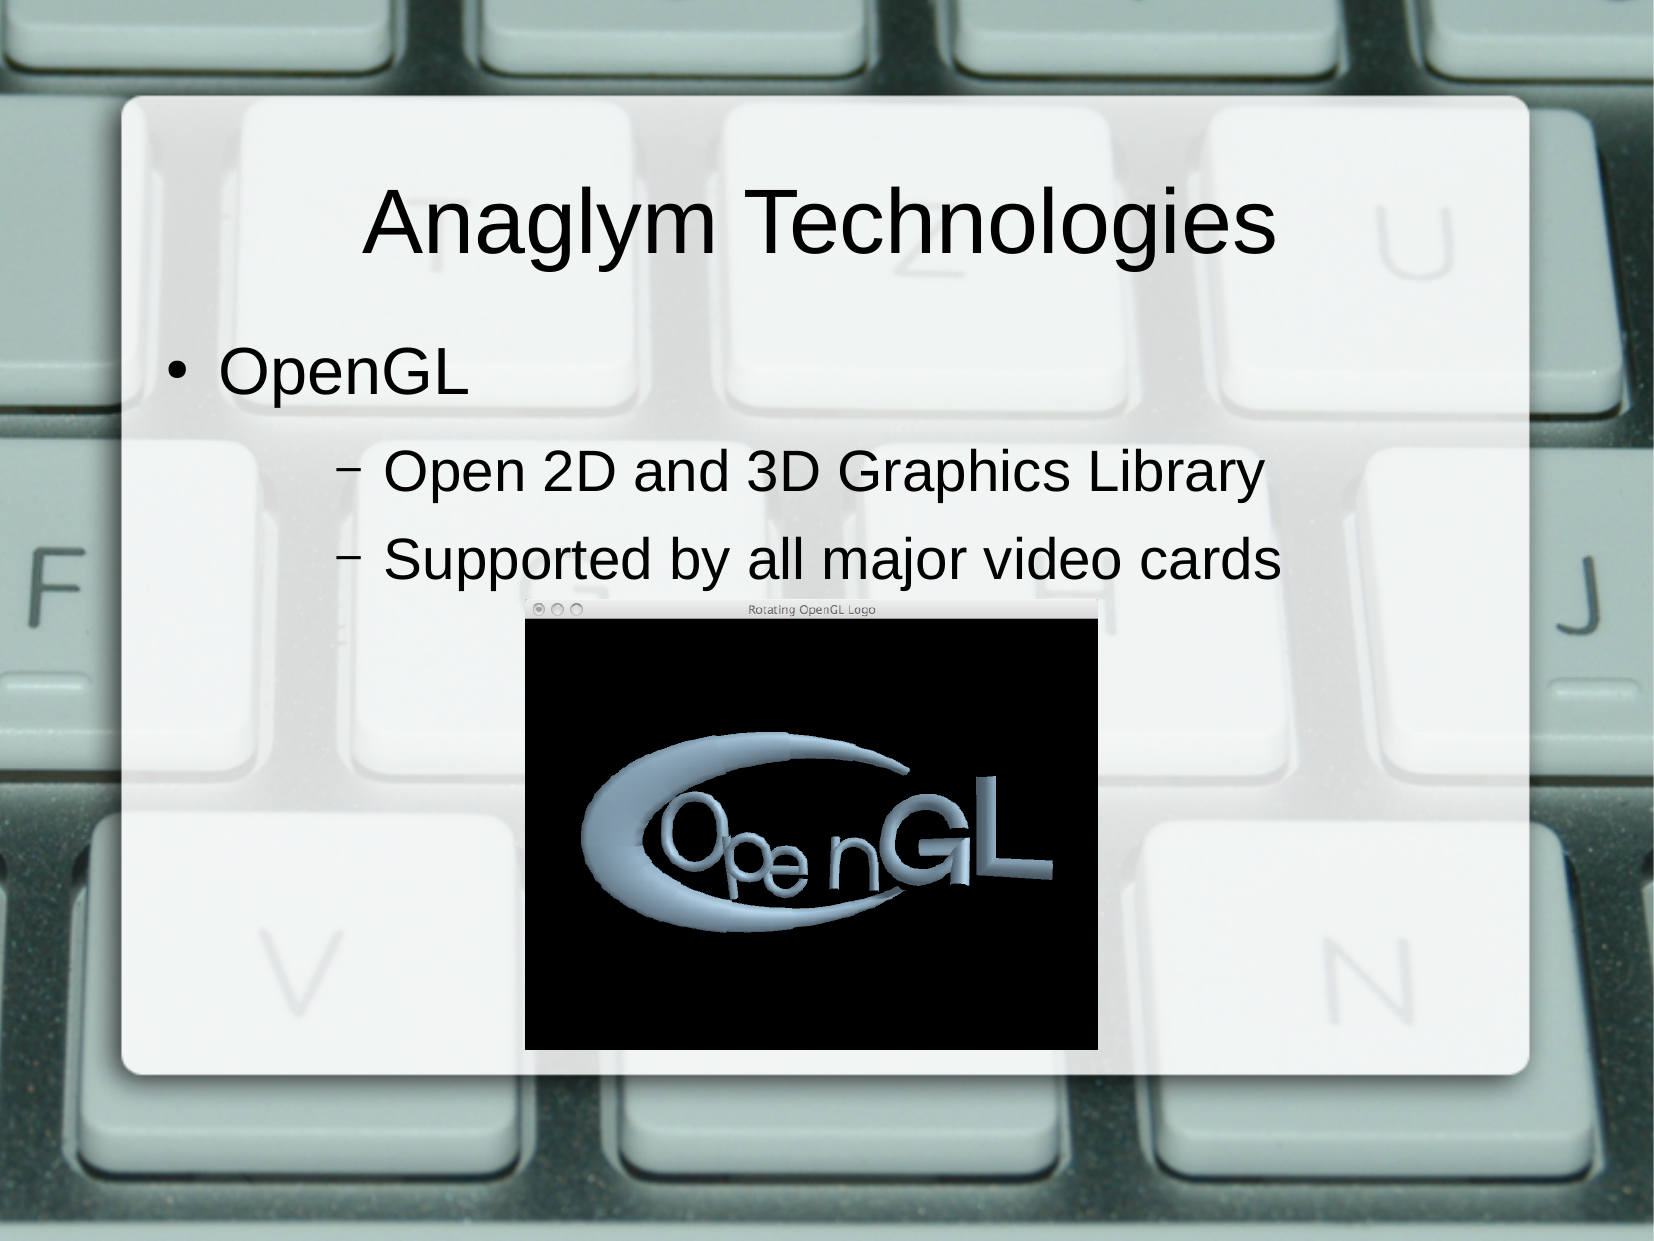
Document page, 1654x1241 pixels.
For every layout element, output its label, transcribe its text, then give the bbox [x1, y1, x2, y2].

title Anaglym Technologies [135, 117, 1506, 325]
picture [0, 0, 1654, 1241]
list OpenGL Open 2D and 3D Graphics Library Supported by all major video cards [147, 334, 1506, 1226]
